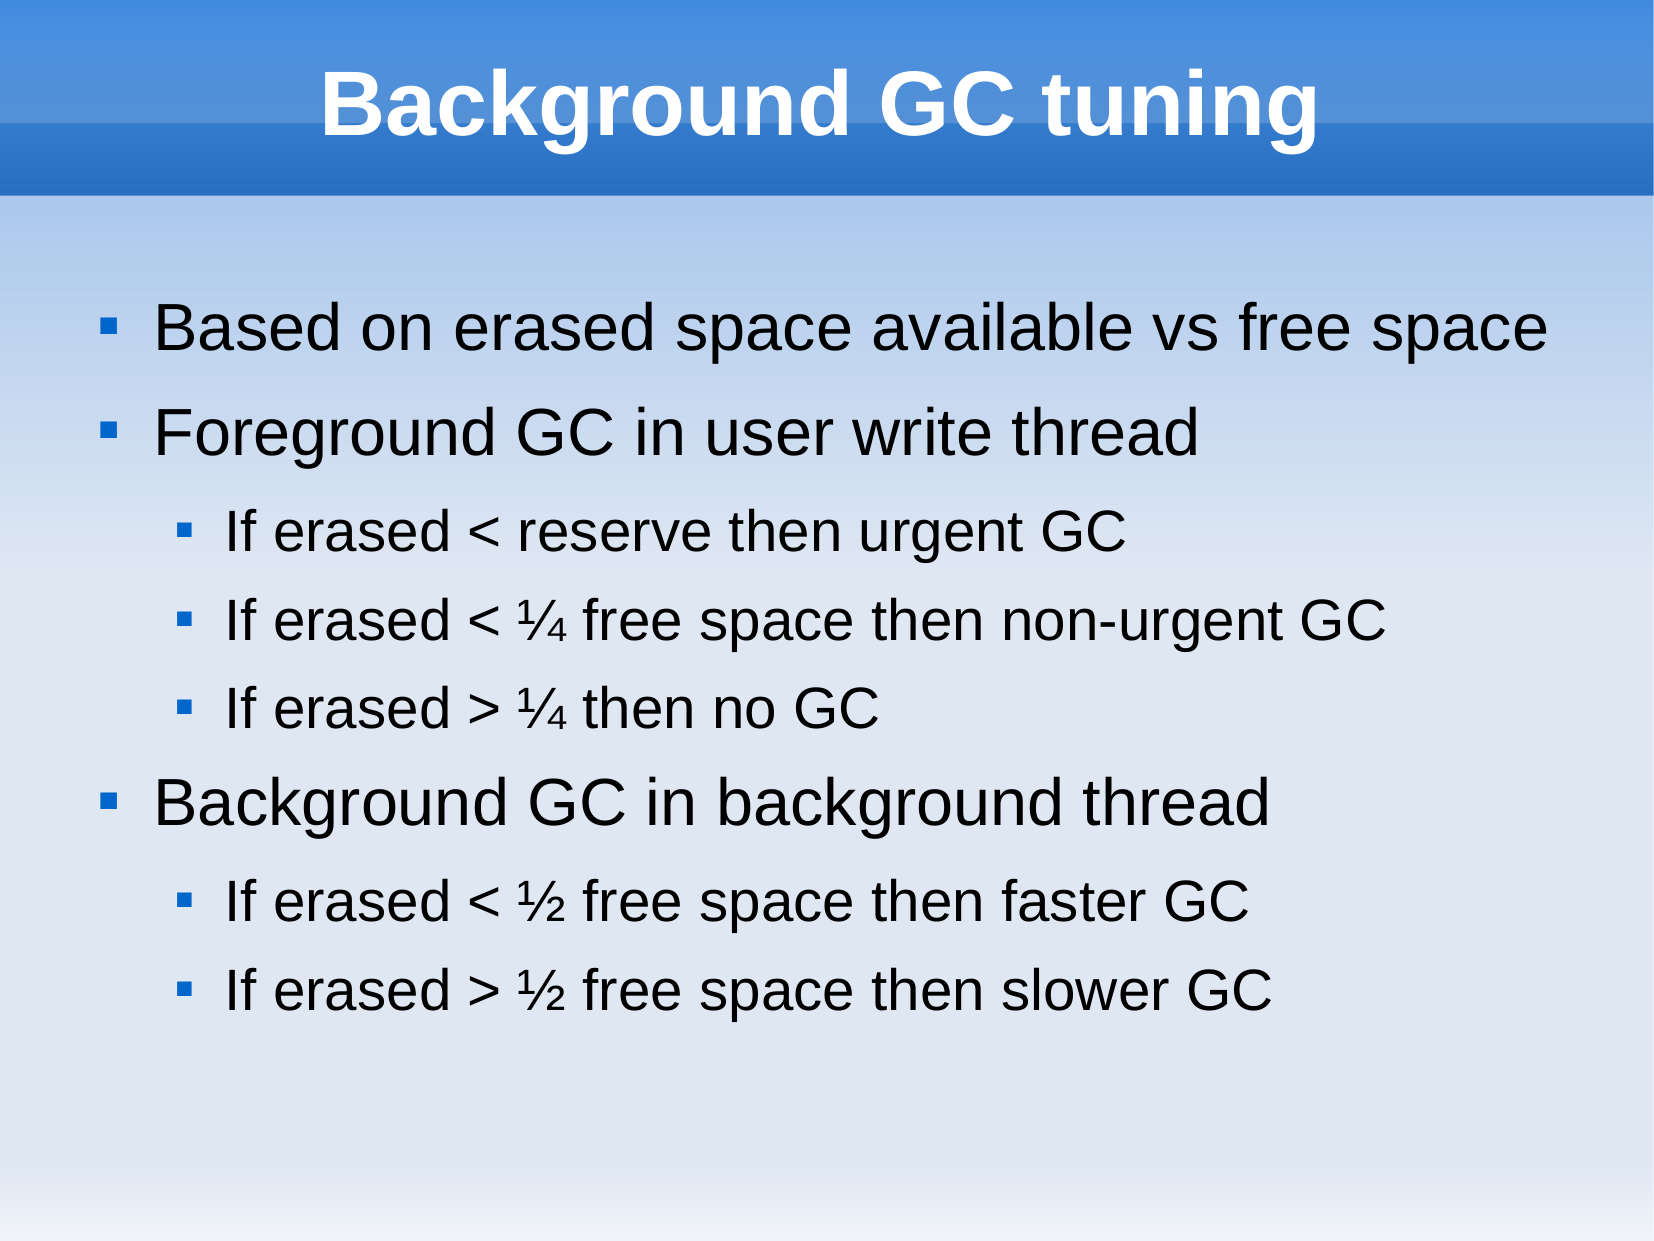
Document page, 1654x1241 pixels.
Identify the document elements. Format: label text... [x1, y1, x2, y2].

list Based on erased space available vs free space Foreground GC in user write thread If erased < reserve then urgent GC If erased < ¼ free space then non-urgent GC If erased > ¼ then no GC Background GC in background thread If erased < ½ free space then faster GC If erased > ½ free space then slower GC [82, 290, 1571, 1241]
picture [0, 0, 1654, 1241]
title Background GC tuning [76, 0, 1565, 208]
